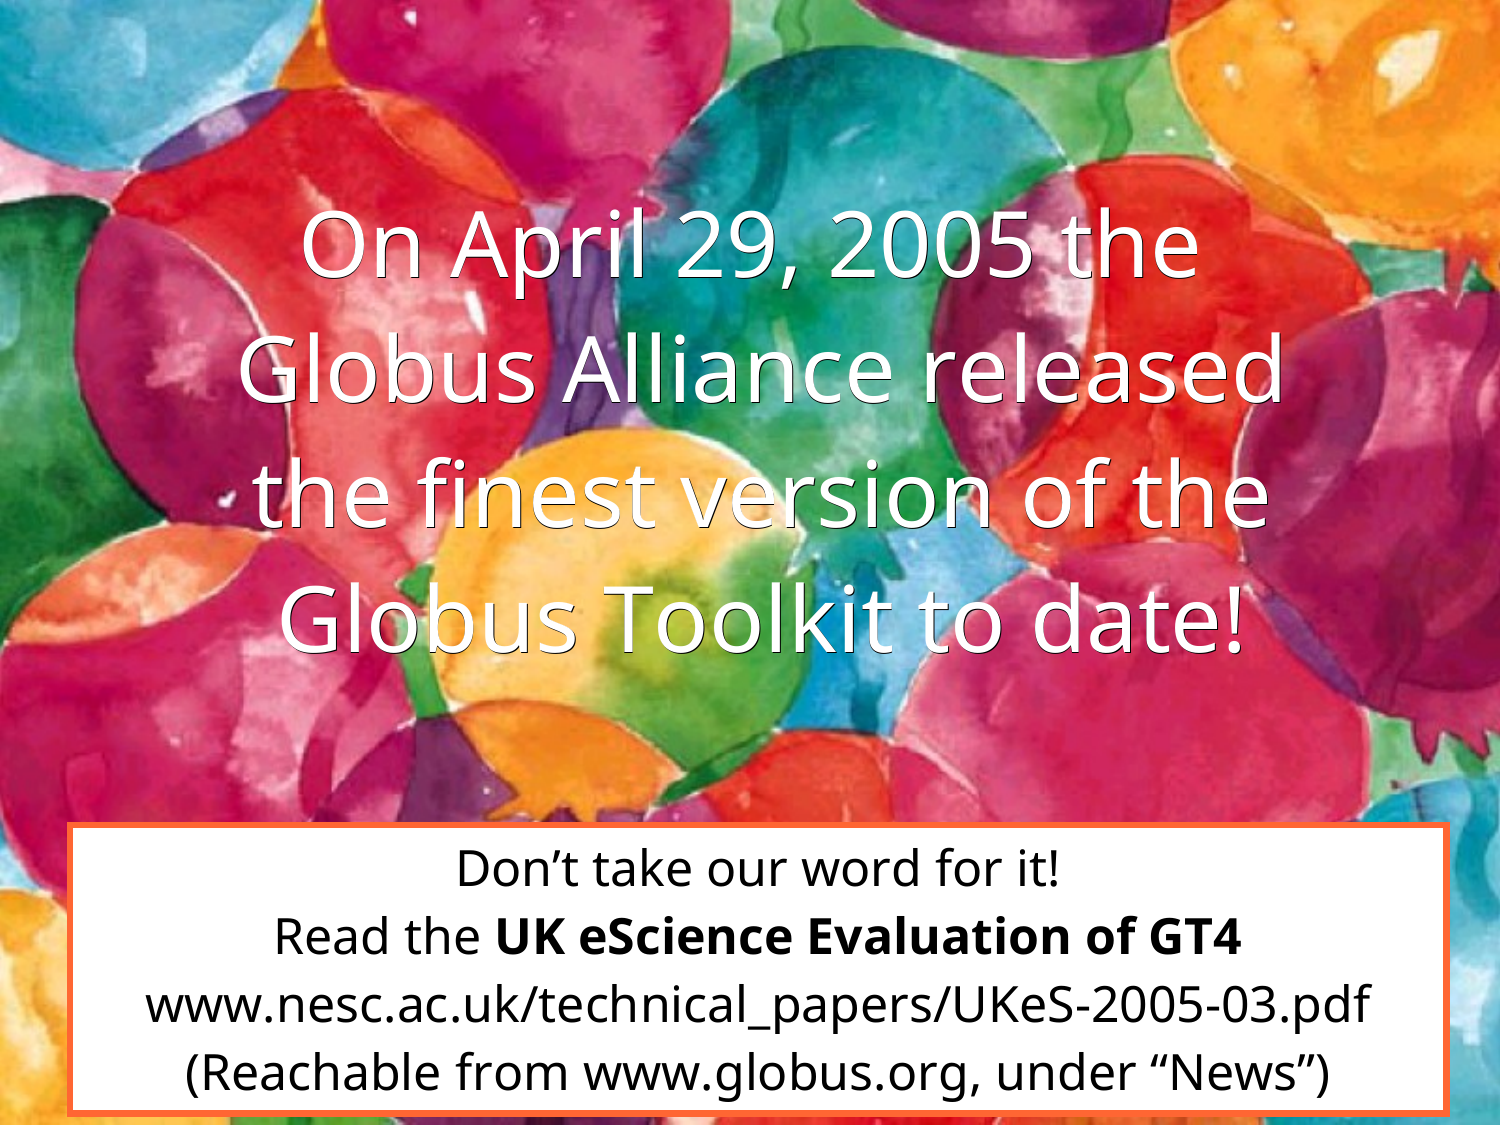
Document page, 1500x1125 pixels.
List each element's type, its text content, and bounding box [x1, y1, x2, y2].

picture [0, 0, 1500, 1125]
title On April 29, 2005 the Globus Alliance released the finest version of the Globus Toolkit to date! [125, 232, 1401, 688]
text_box Don’t take our word for it! Read the UK eScience Evaluation of GT4 www.nesc.ac.uk/technical_papers/UKeS-2005-03.pdf (Reachable from www.globus.org, under “News”) [69, 824, 1447, 1114]
